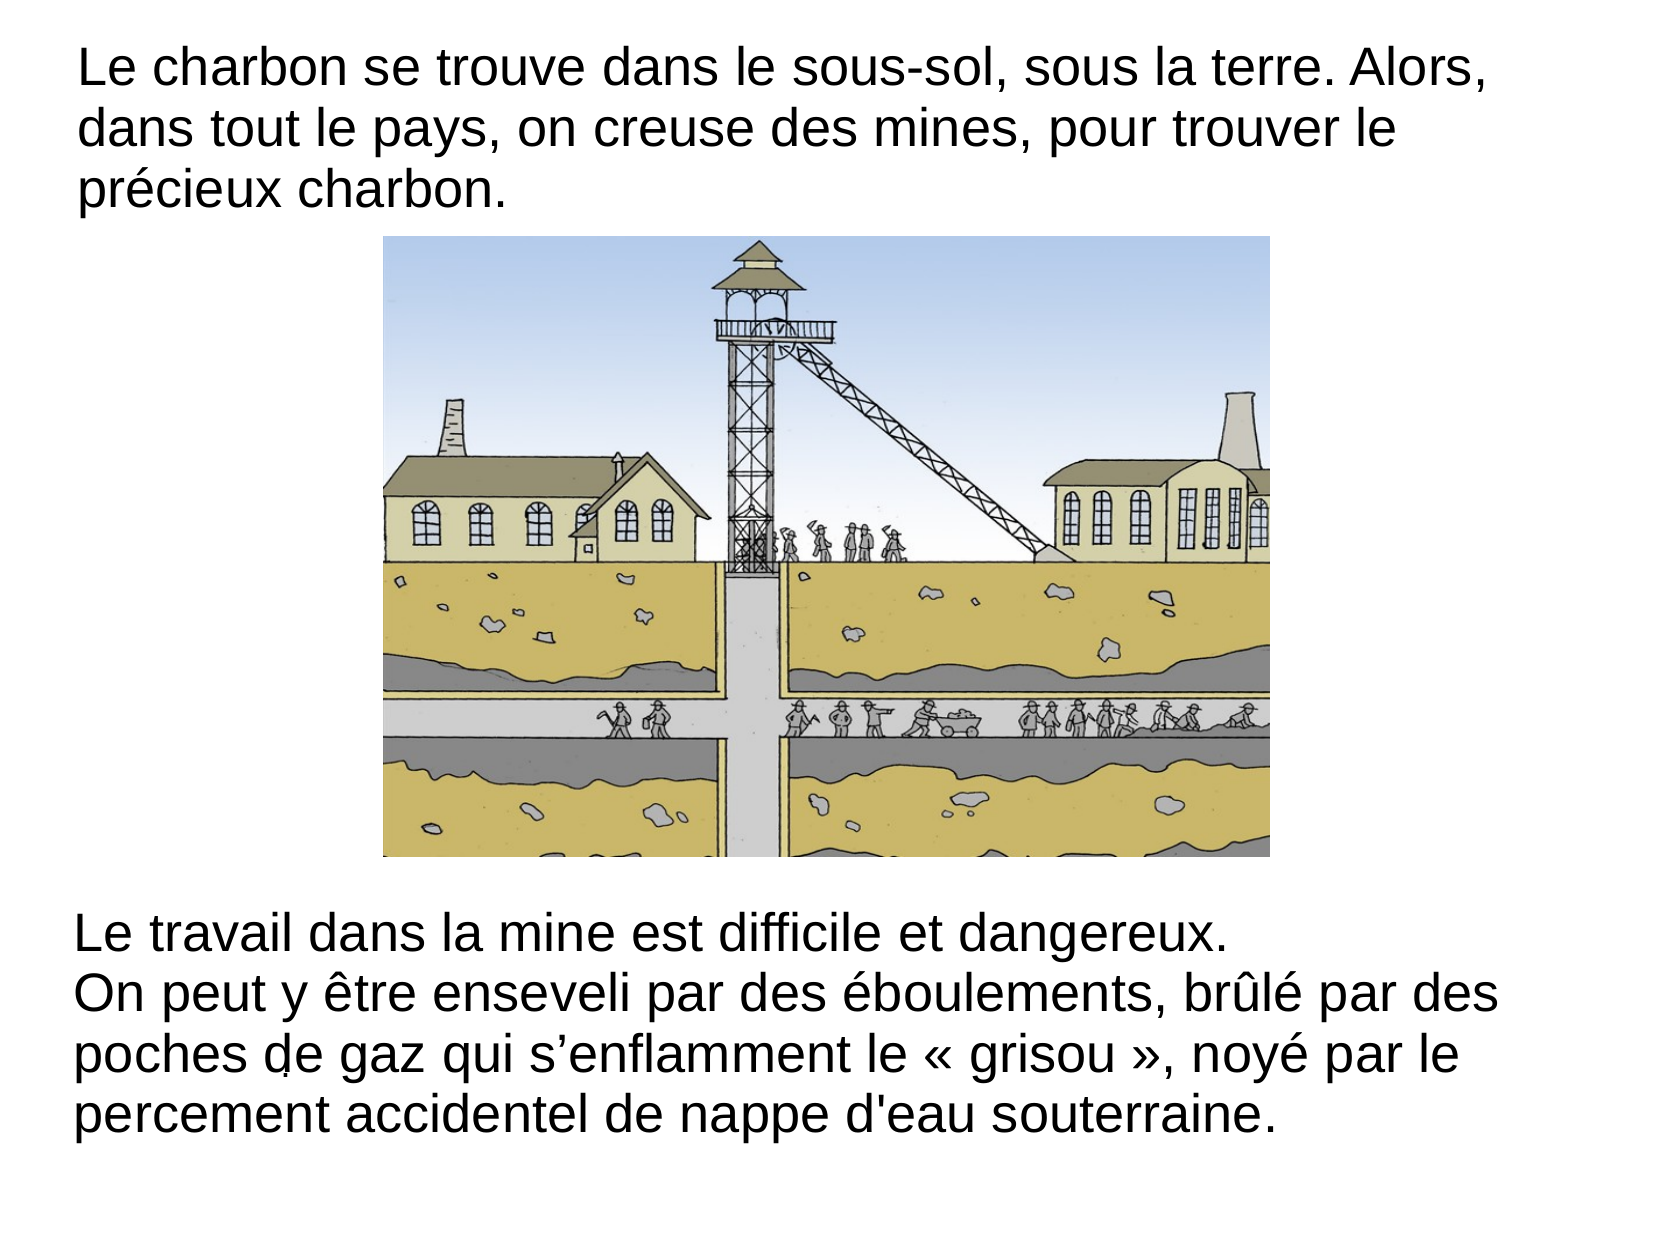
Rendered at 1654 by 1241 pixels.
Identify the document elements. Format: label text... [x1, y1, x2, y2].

picture [383, 236, 1270, 857]
text_box Le travail dans la mine est difficile et dangereux. On peut y être enseveli par des éboulements, brûlé par des poches de gaz qui s’enflamment le « grisou », noyé par le percement accidentel de nappe d'eau souterraine. [59, 894, 1619, 1152]
text_box Le charbon se trouve dans le sous-sol, sous la terre. Alors, dans tout le pays, on creuse des mines, pour trouver le précieux charbon. [62, 29, 1536, 287]
